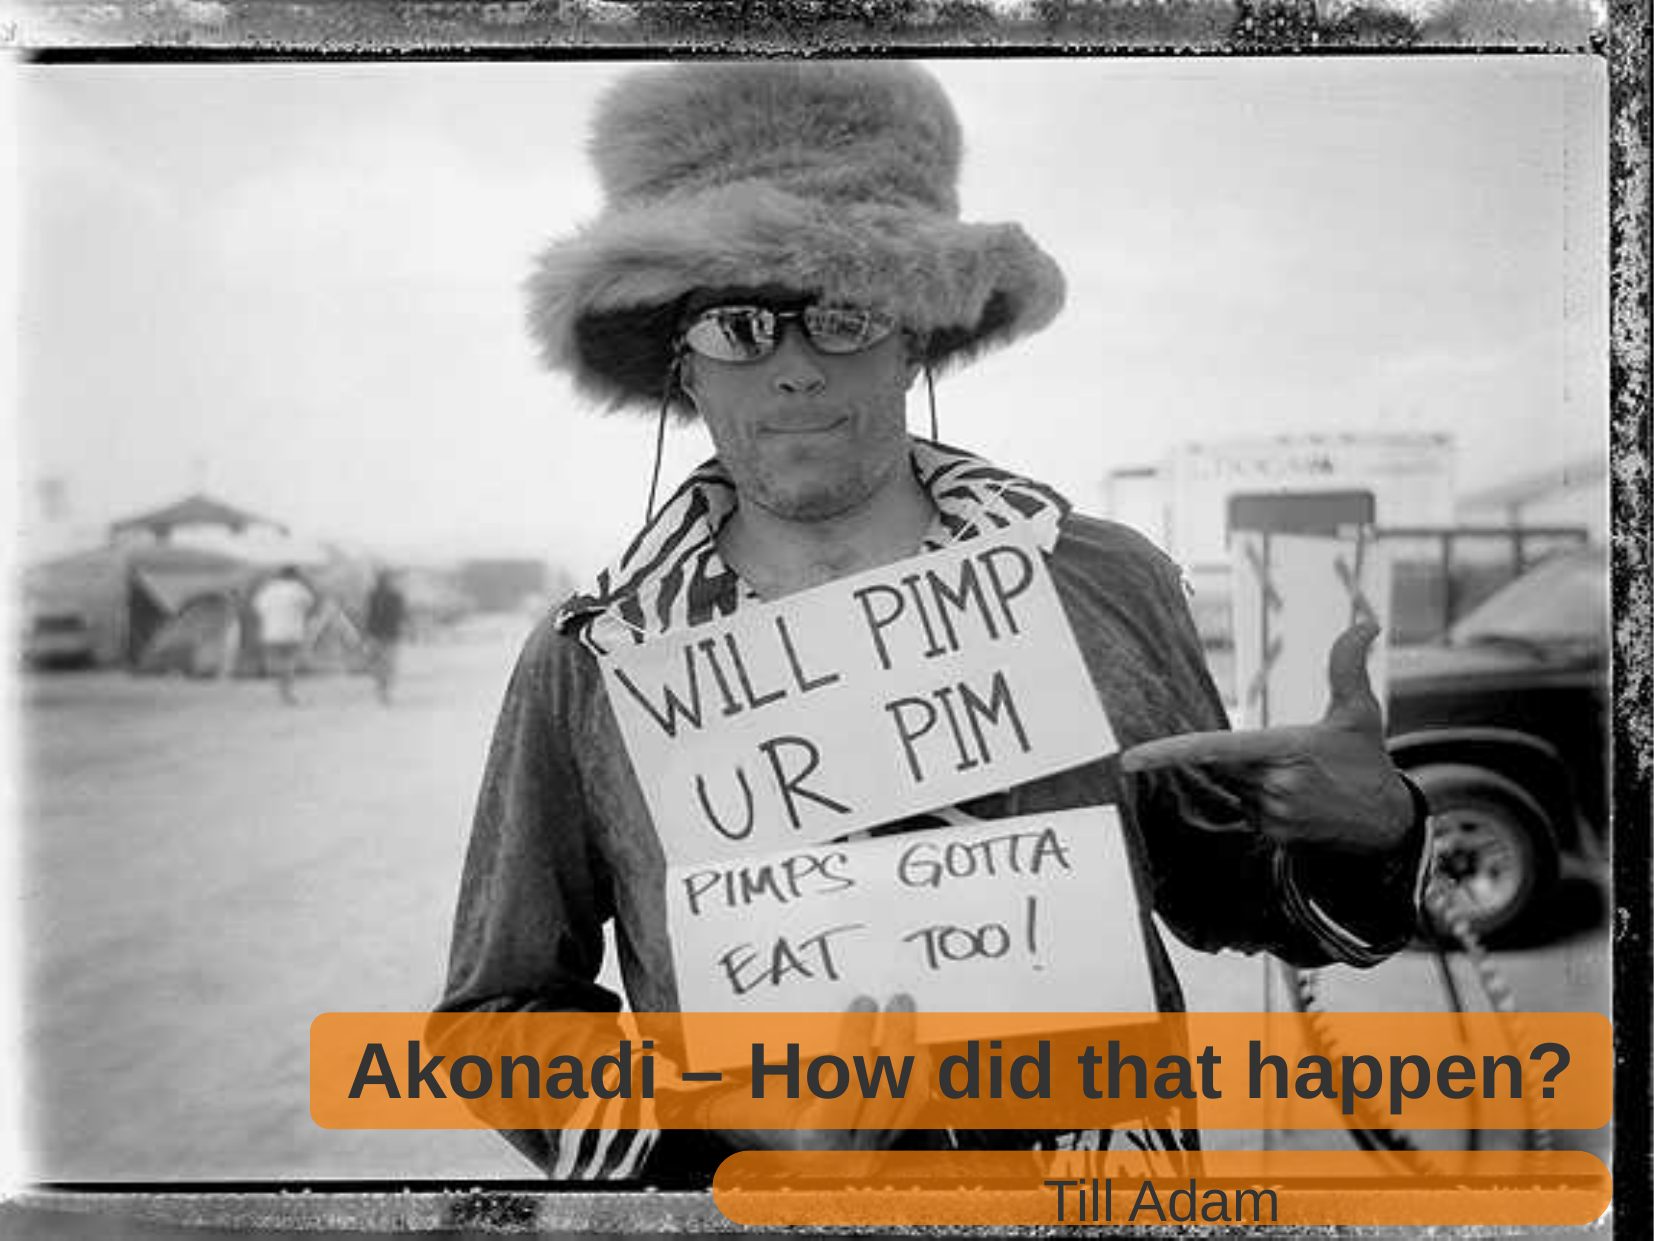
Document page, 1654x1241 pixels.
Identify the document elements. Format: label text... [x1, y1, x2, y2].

text_box Akonadi – How did that happen? [310, 1012, 1613, 1130]
text_box Till Adam [712, 1150, 1613, 1226]
